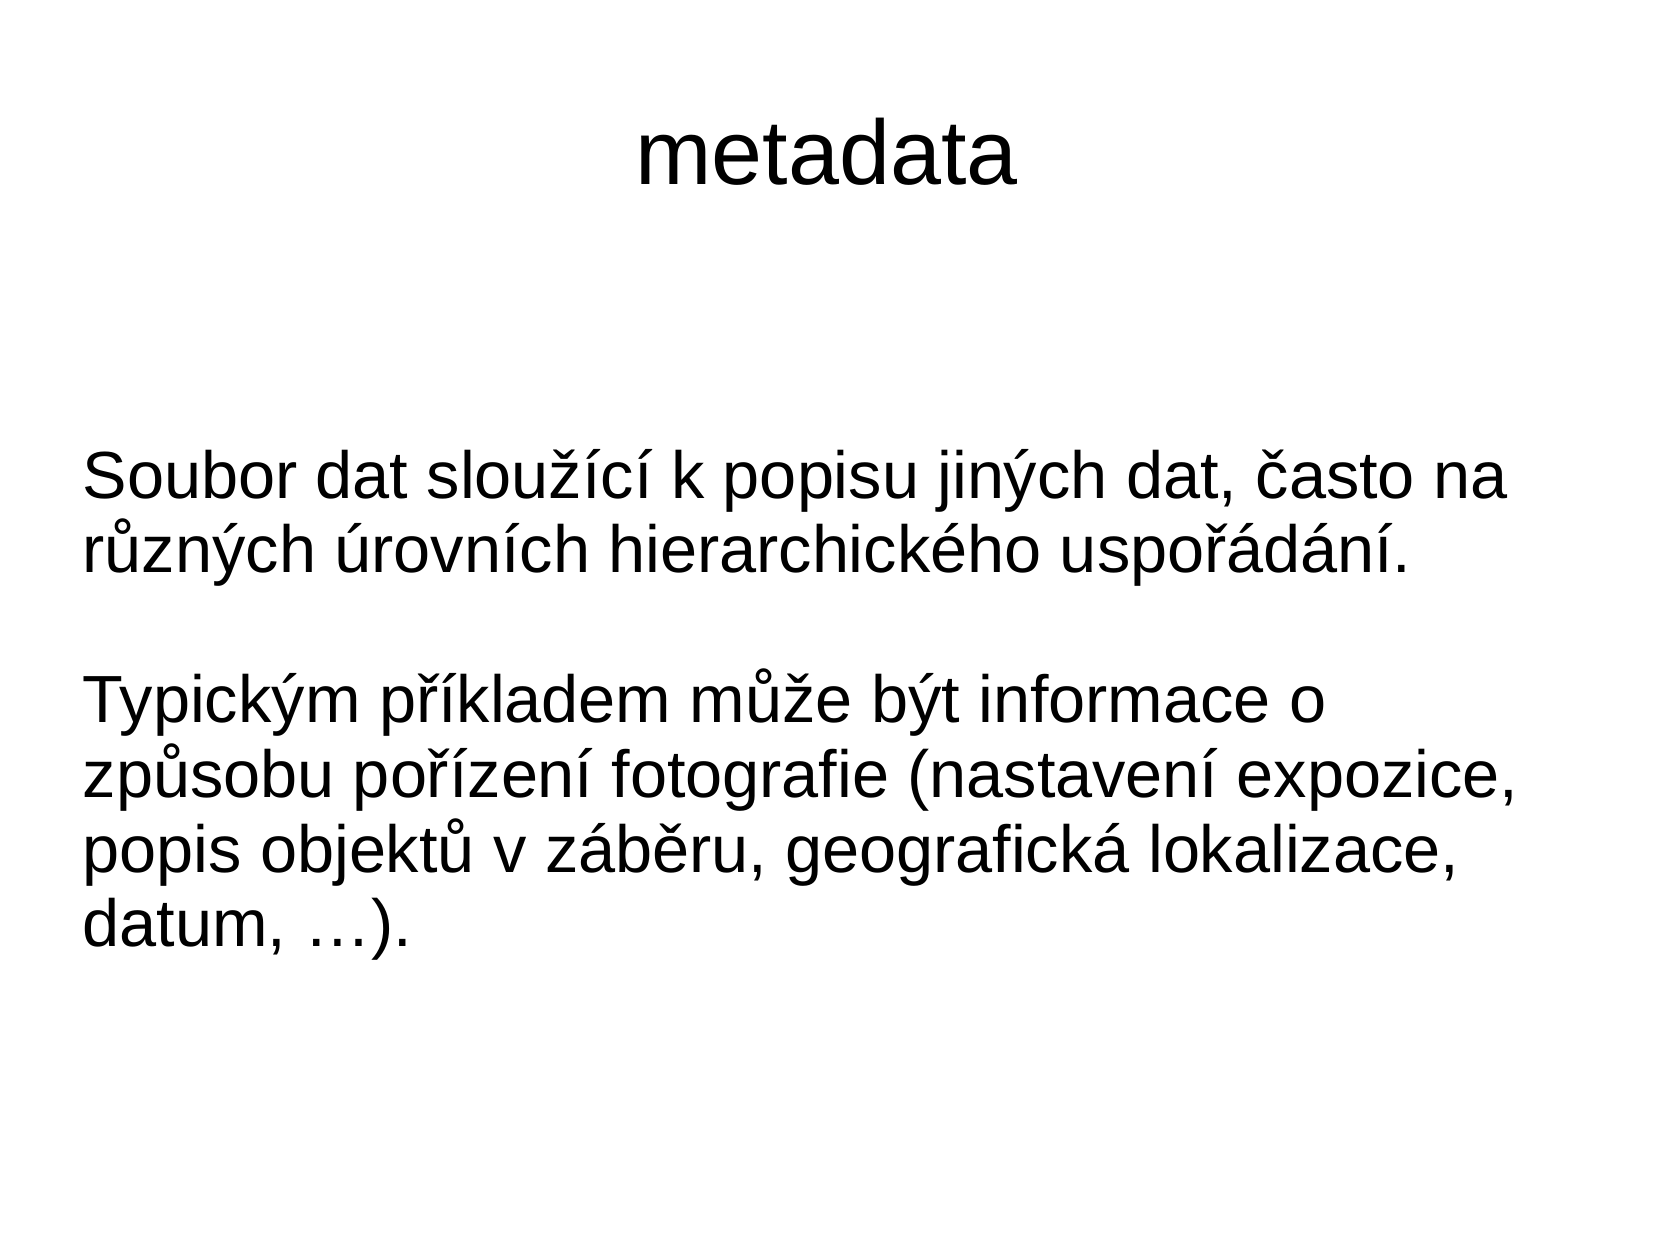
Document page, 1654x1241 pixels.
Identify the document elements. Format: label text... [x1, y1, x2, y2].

subtitle Soubor dat sloužící k popisu jiných dat, často na různých úrovních hierarchického uspořádání. Typickým příkladem může být informace o způsobu pořízení fotografie (nastavení expozice, popis objektů v záběru, geografická lokalizace, datum, …). [82, 290, 1571, 1109]
title metadata [82, 49, 1571, 257]
